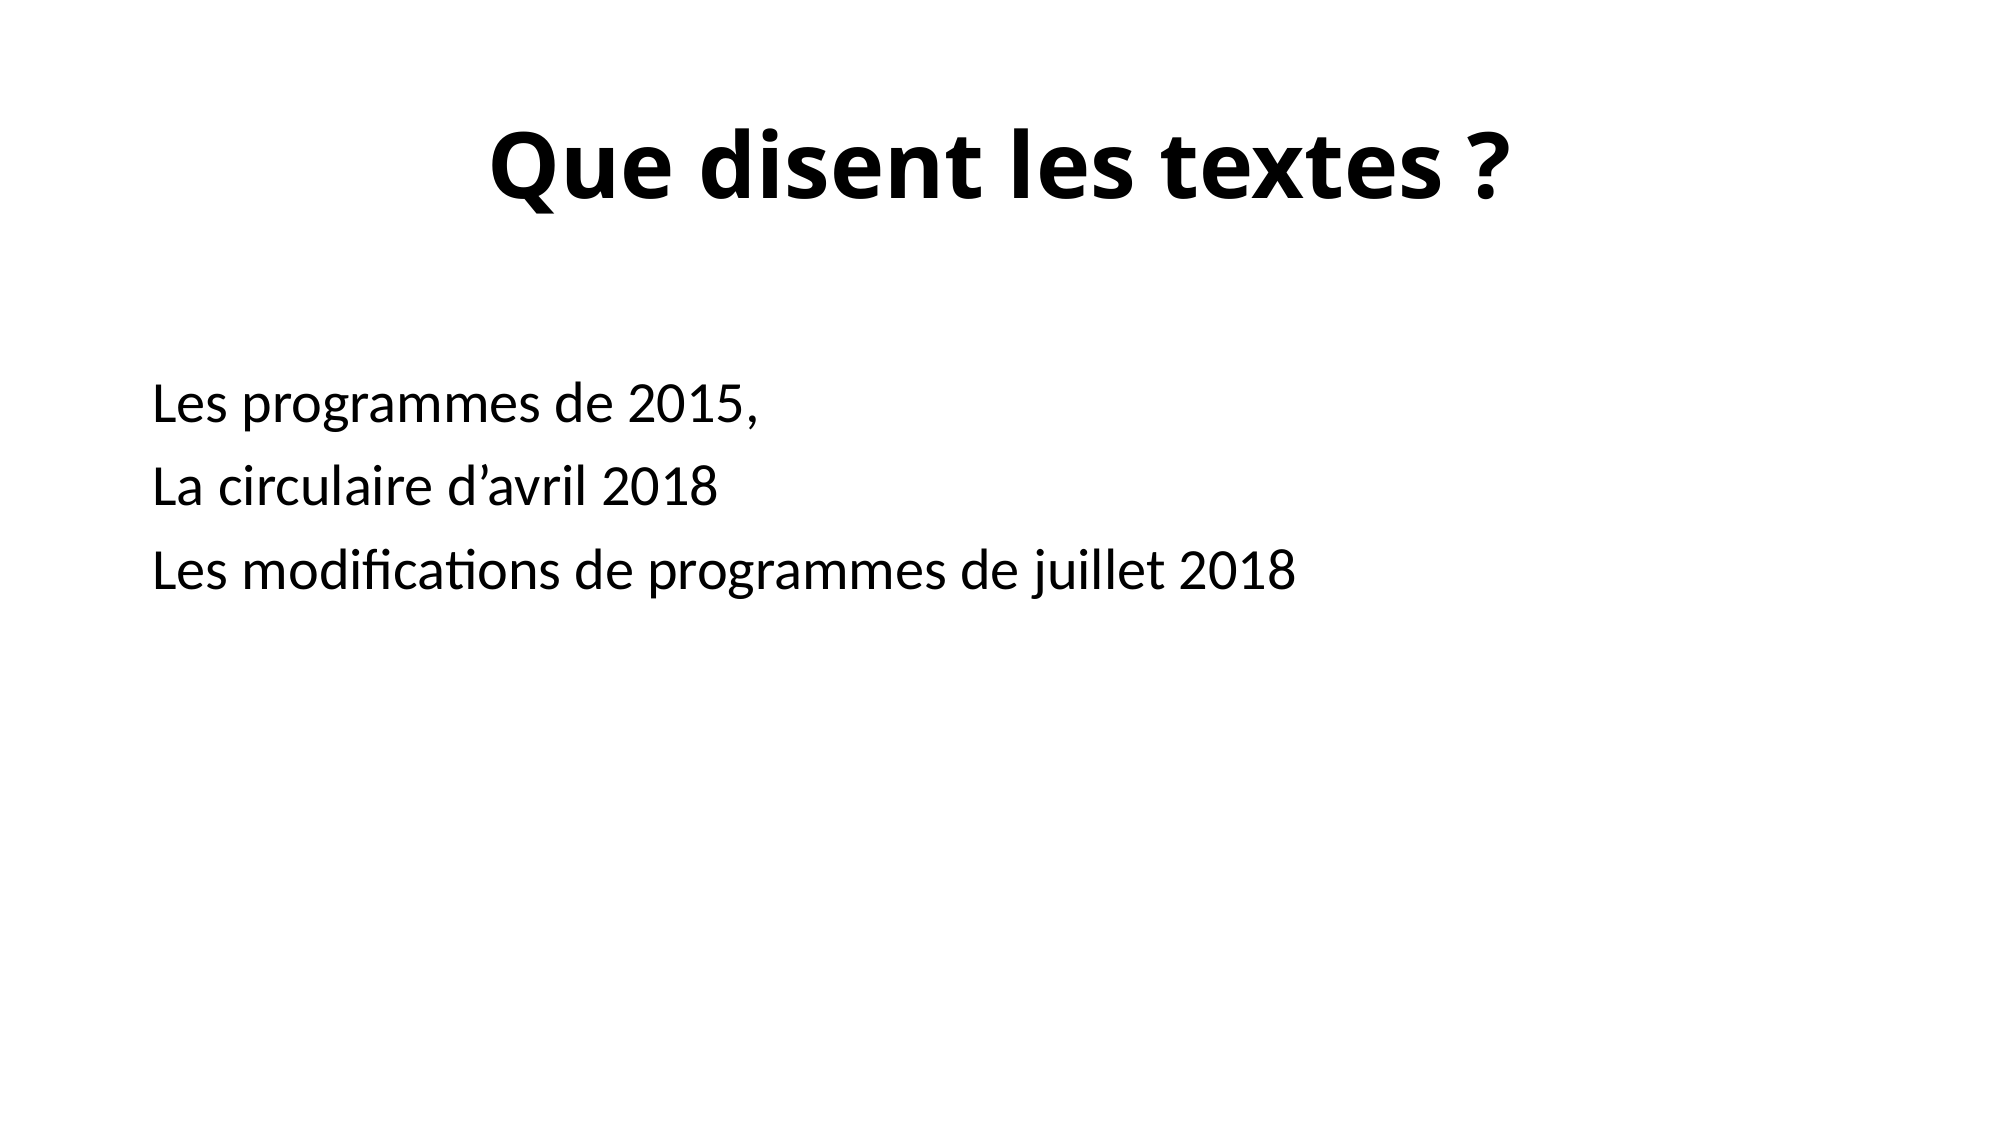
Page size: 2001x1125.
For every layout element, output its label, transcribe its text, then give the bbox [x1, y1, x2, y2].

title Que disent les textes ? [137, 59, 1863, 278]
list Les programmes de 2015, La circulaire d’avril 2018 Les modifications de programmes de juillet 2018 [137, 364, 1863, 1066]
